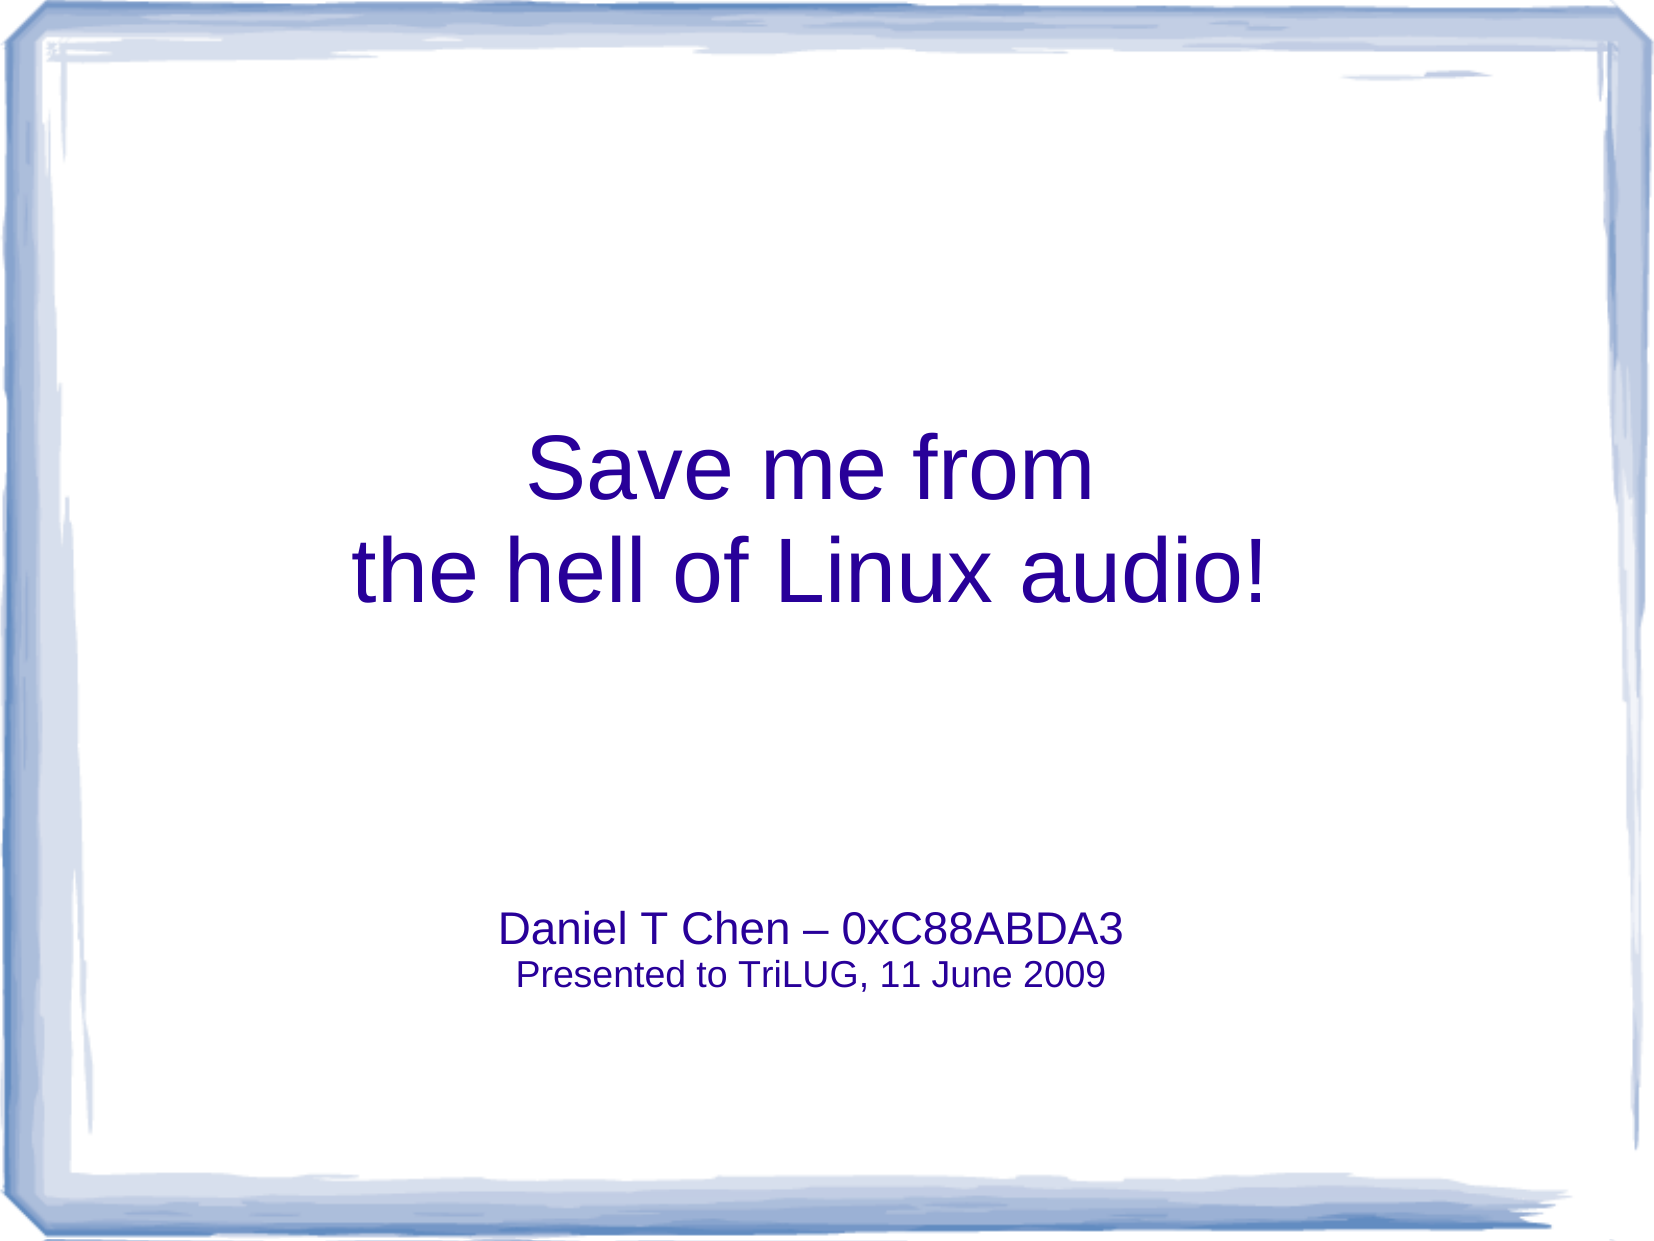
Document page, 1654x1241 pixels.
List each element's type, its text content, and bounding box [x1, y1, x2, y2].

title Daniel T Chen – 0xC88ABDA3 Presented to TriLUG, 11 June 2009 [84, 836, 1538, 1062]
title Save me from the hell of Linux audio! [84, 416, 1538, 622]
picture [0, 0, 1654, 1241]
